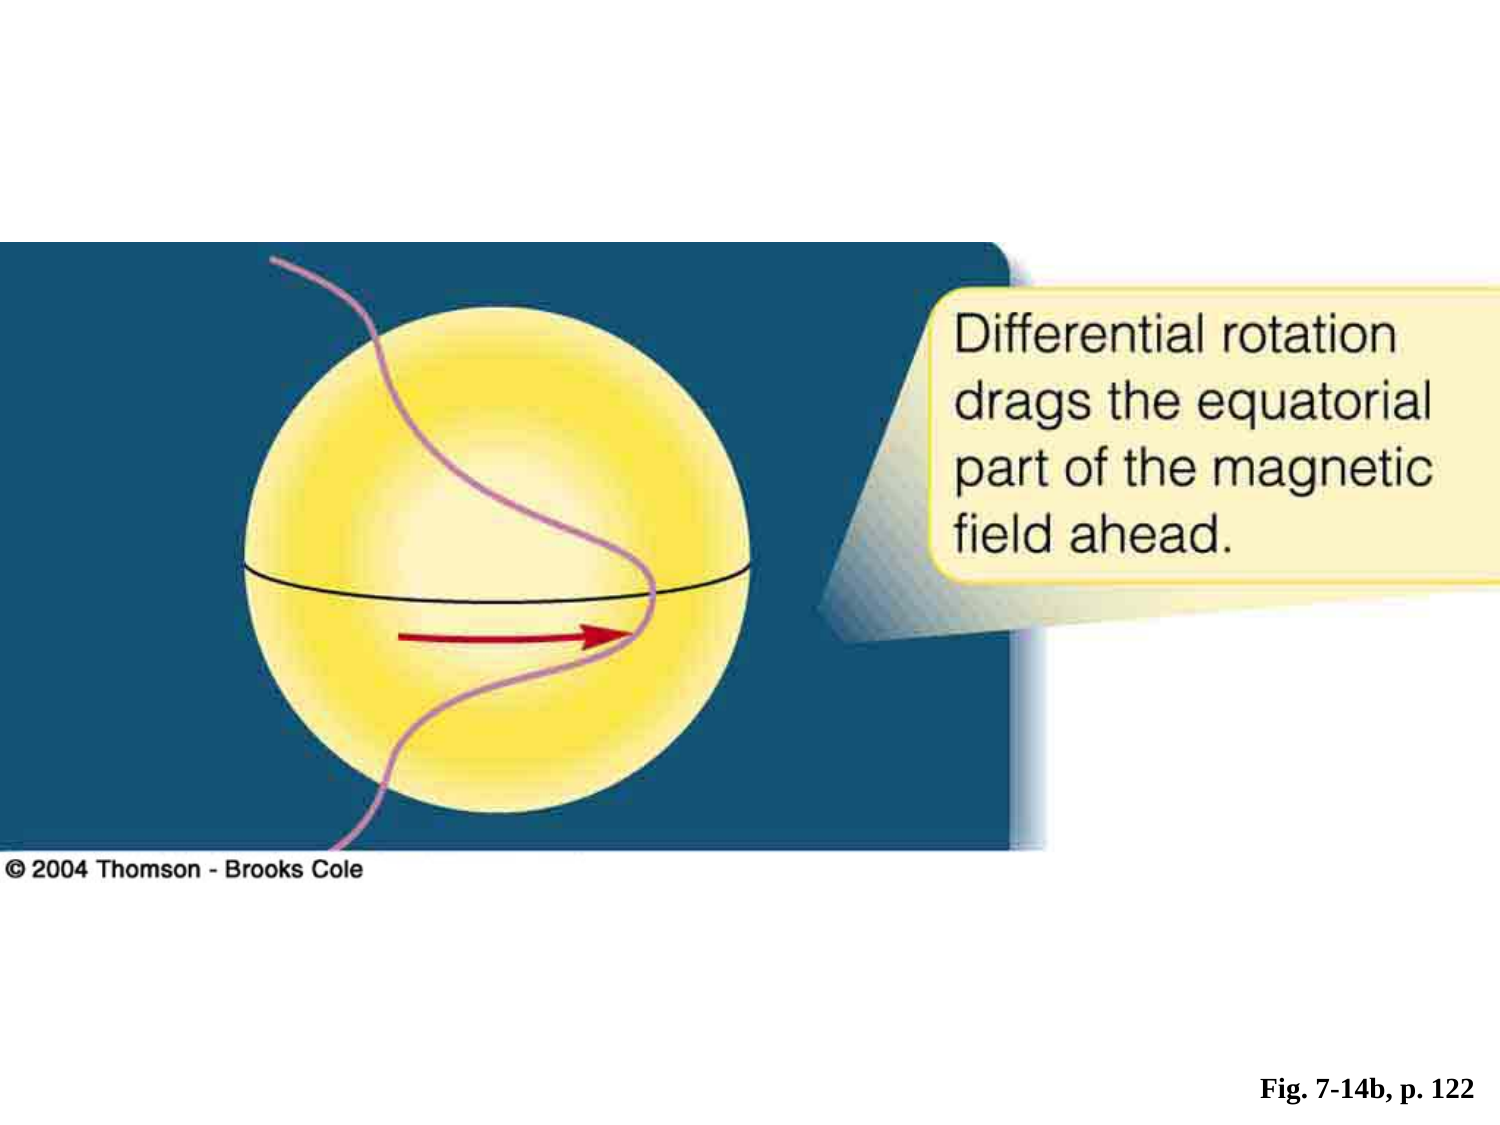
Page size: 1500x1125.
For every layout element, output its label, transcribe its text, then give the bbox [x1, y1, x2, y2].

text_box Fig. 7-14b, p. 122 [1245, 1062, 1490, 1113]
picture [0, 242, 1500, 883]
